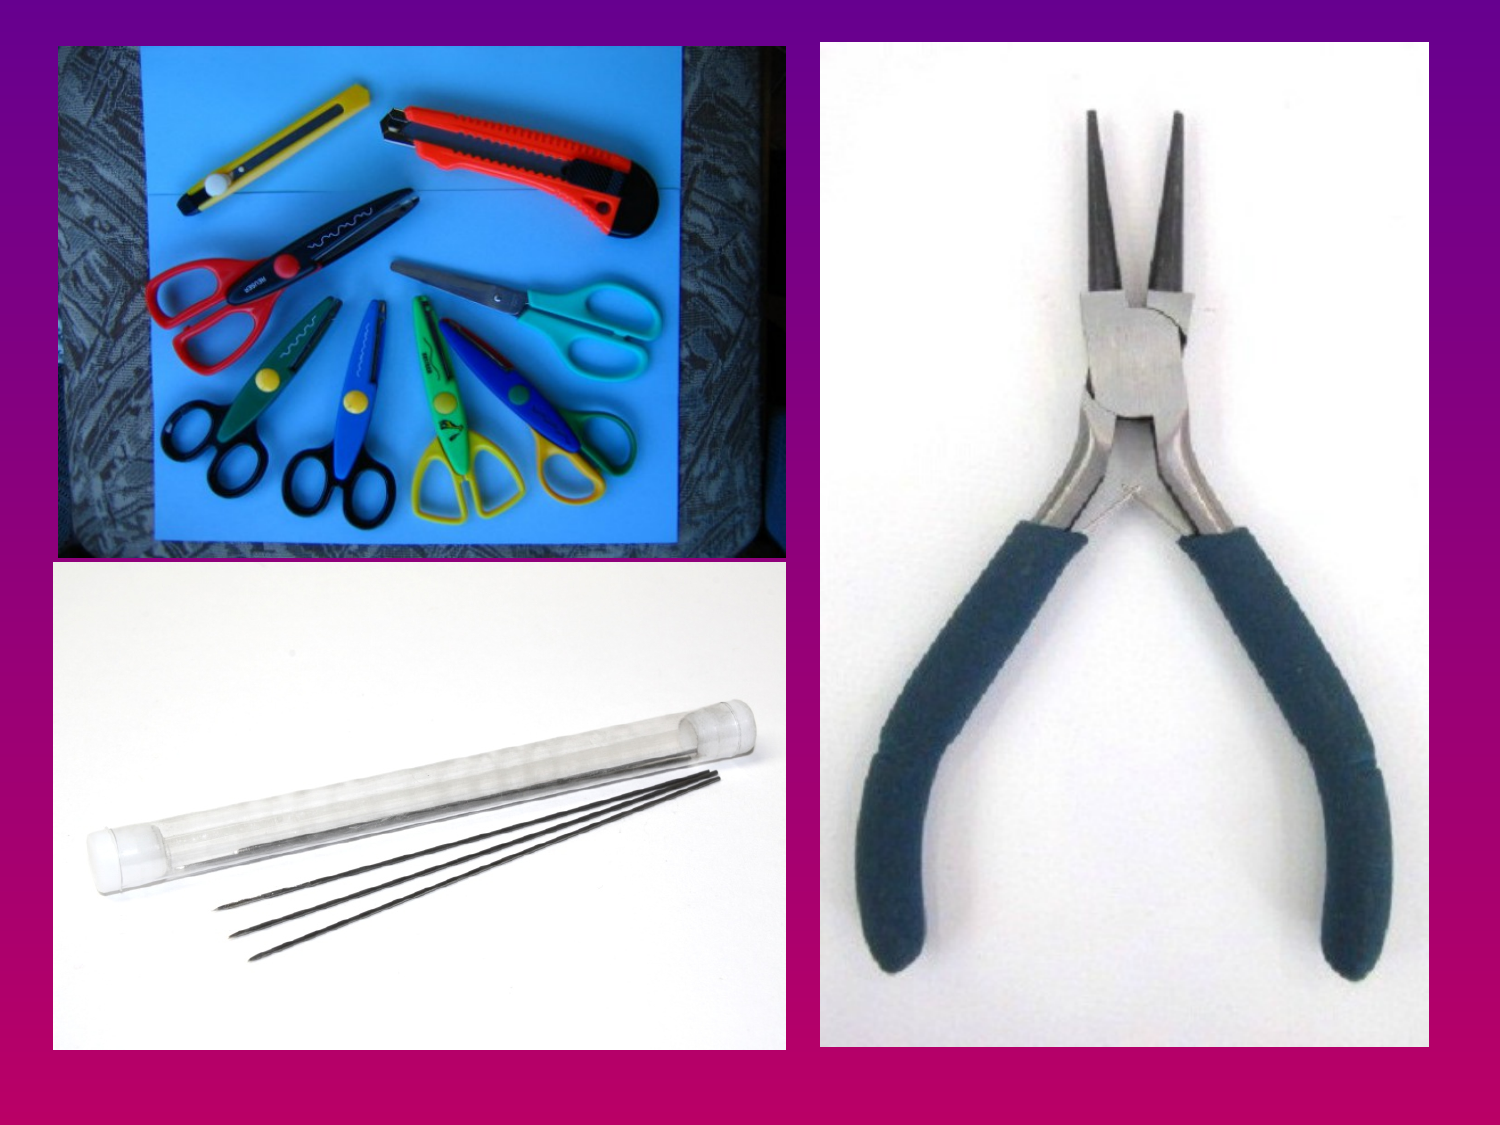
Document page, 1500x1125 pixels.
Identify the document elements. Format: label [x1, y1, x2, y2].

picture [53, 562, 786, 1050]
picture [58, 46, 786, 558]
picture [820, 42, 1429, 1047]
